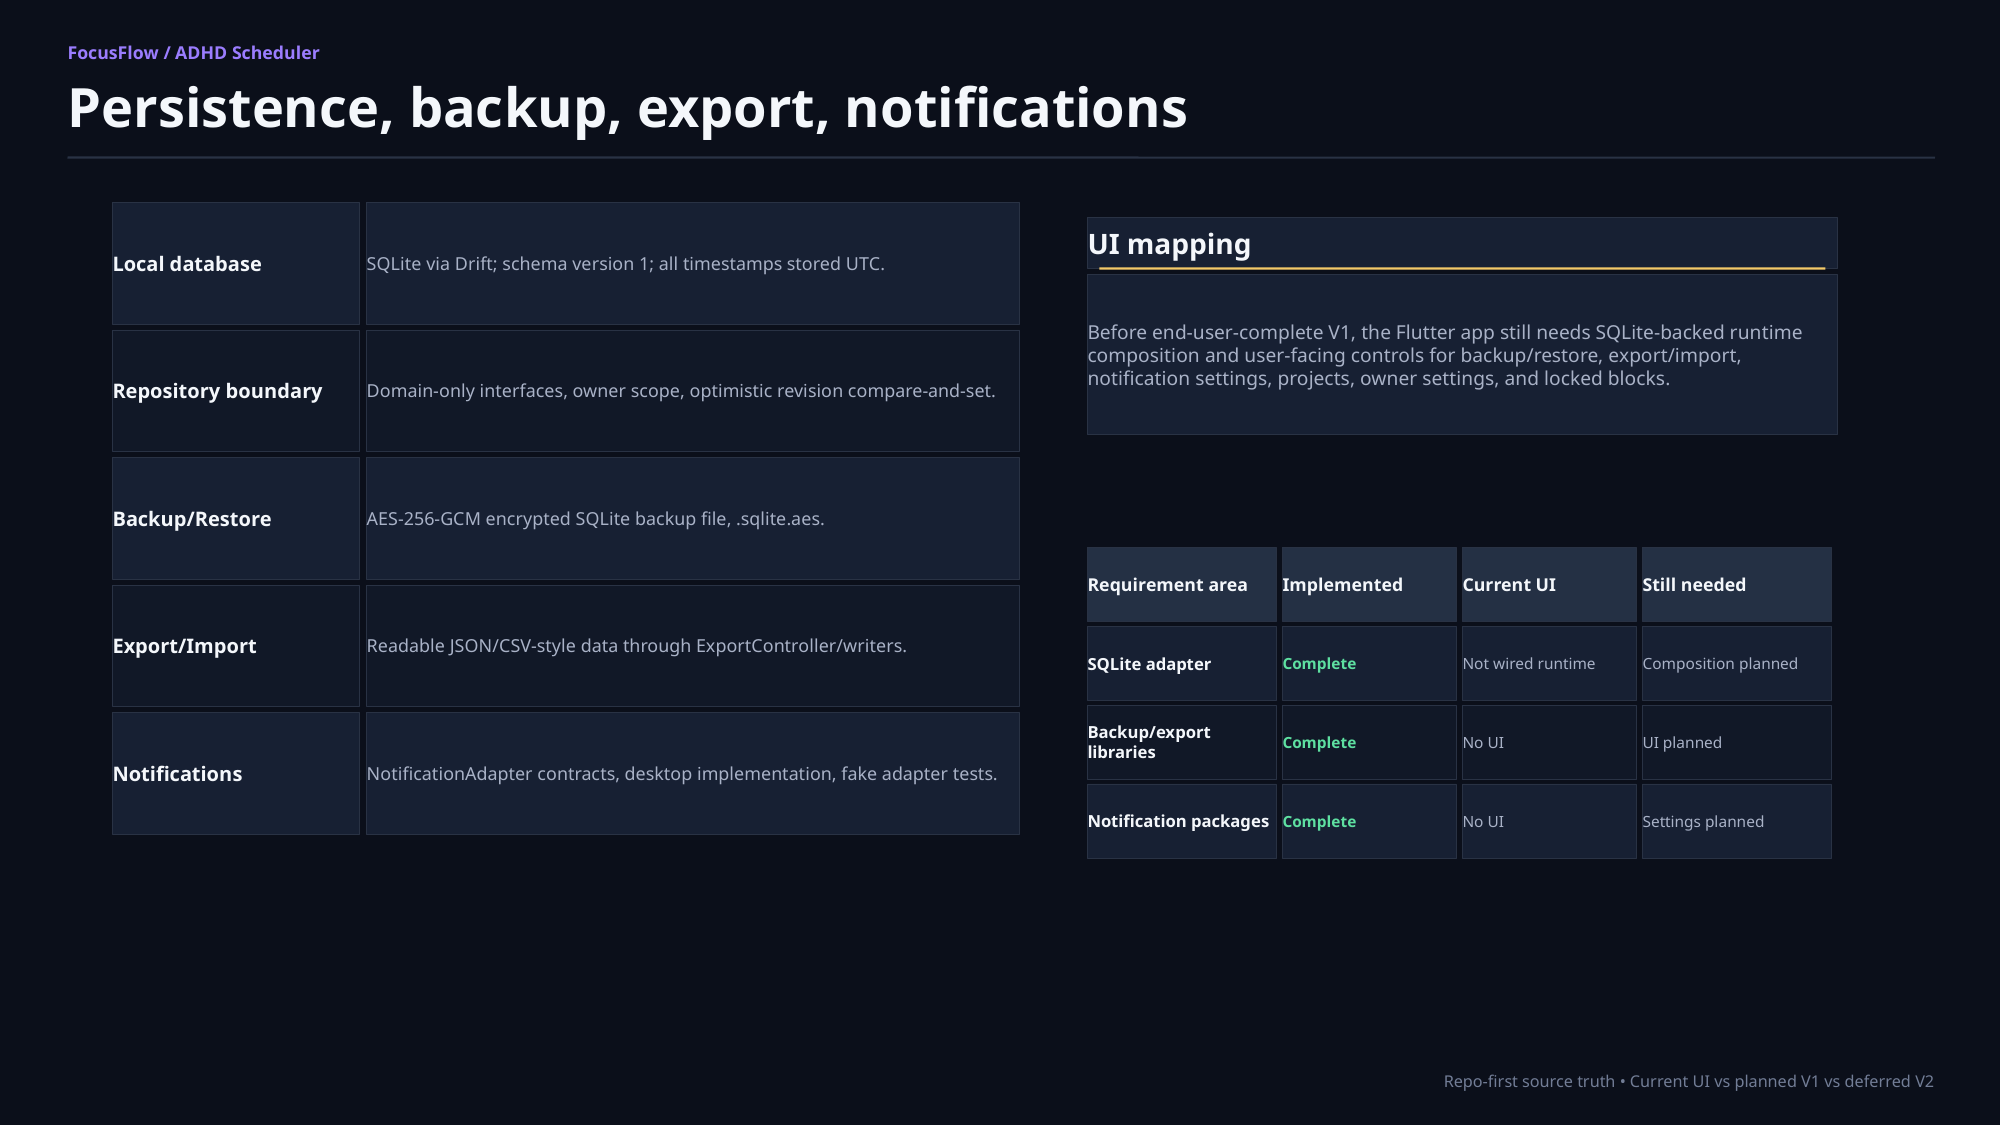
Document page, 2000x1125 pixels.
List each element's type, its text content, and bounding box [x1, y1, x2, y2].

text_box No UI [1462, 783, 1637, 858]
text_box Persistence, backup, export, notifications [67, 71, 1508, 140]
text_box AES-256-GCM encrypted SQLite backup file, .sqlite.aes. [366, 457, 1020, 579]
text_box Before end-user-complete V1, the Flutter app still needs SQLite-backed runtime composition and user-facing controls for backup/restore, export/import, notification settings, projects, owner settings, and locked blocks. [1087, 274, 1838, 435]
text_box Readable JSON/CSV-style data through ExportController/writers. [366, 585, 1020, 707]
text_box Current UI [1462, 547, 1637, 622]
text_box Backup/export libraries [1087, 705, 1277, 780]
text_box Implemented [1282, 547, 1457, 622]
text_box Notification packages [1087, 783, 1277, 858]
text_box Backup/Restore [112, 457, 359, 579]
text_box Complete [1282, 626, 1457, 701]
text_box Not wired runtime [1462, 626, 1637, 701]
text_box Complete [1282, 783, 1457, 858]
text_box Local database [112, 202, 359, 324]
text_box Domain-only interfaces, owner scope, optimistic revision compare-and-set. [366, 329, 1020, 452]
text_box NotificationAdapter contracts, desktop implementation, fake adapter tests. [366, 712, 1020, 834]
text_box Requirement area [1087, 547, 1277, 622]
text_box Repo-first source truth • Current UI vs planned V1 vs deferred V2 [1229, 1069, 1935, 1092]
text_box Still needed [1642, 547, 1832, 622]
text_box UI mapping [1087, 217, 1838, 269]
text_box SQLite via Drift; schema version 1; all timestamps stored UTC. [366, 202, 1020, 324]
text_box Settings planned [1642, 783, 1832, 858]
text_box No UI [1462, 705, 1637, 780]
text_box Repository boundary [112, 329, 359, 452]
text_box Composition planned [1642, 626, 1832, 701]
text_box UI planned [1642, 705, 1832, 780]
text_box SQLite adapter [1087, 626, 1277, 701]
text_box FocusFlow / ADHD Scheduler [67, 36, 923, 69]
text_box Notifications [112, 712, 359, 834]
text_box Export/Import [112, 585, 359, 707]
text_box Complete [1282, 705, 1457, 780]
